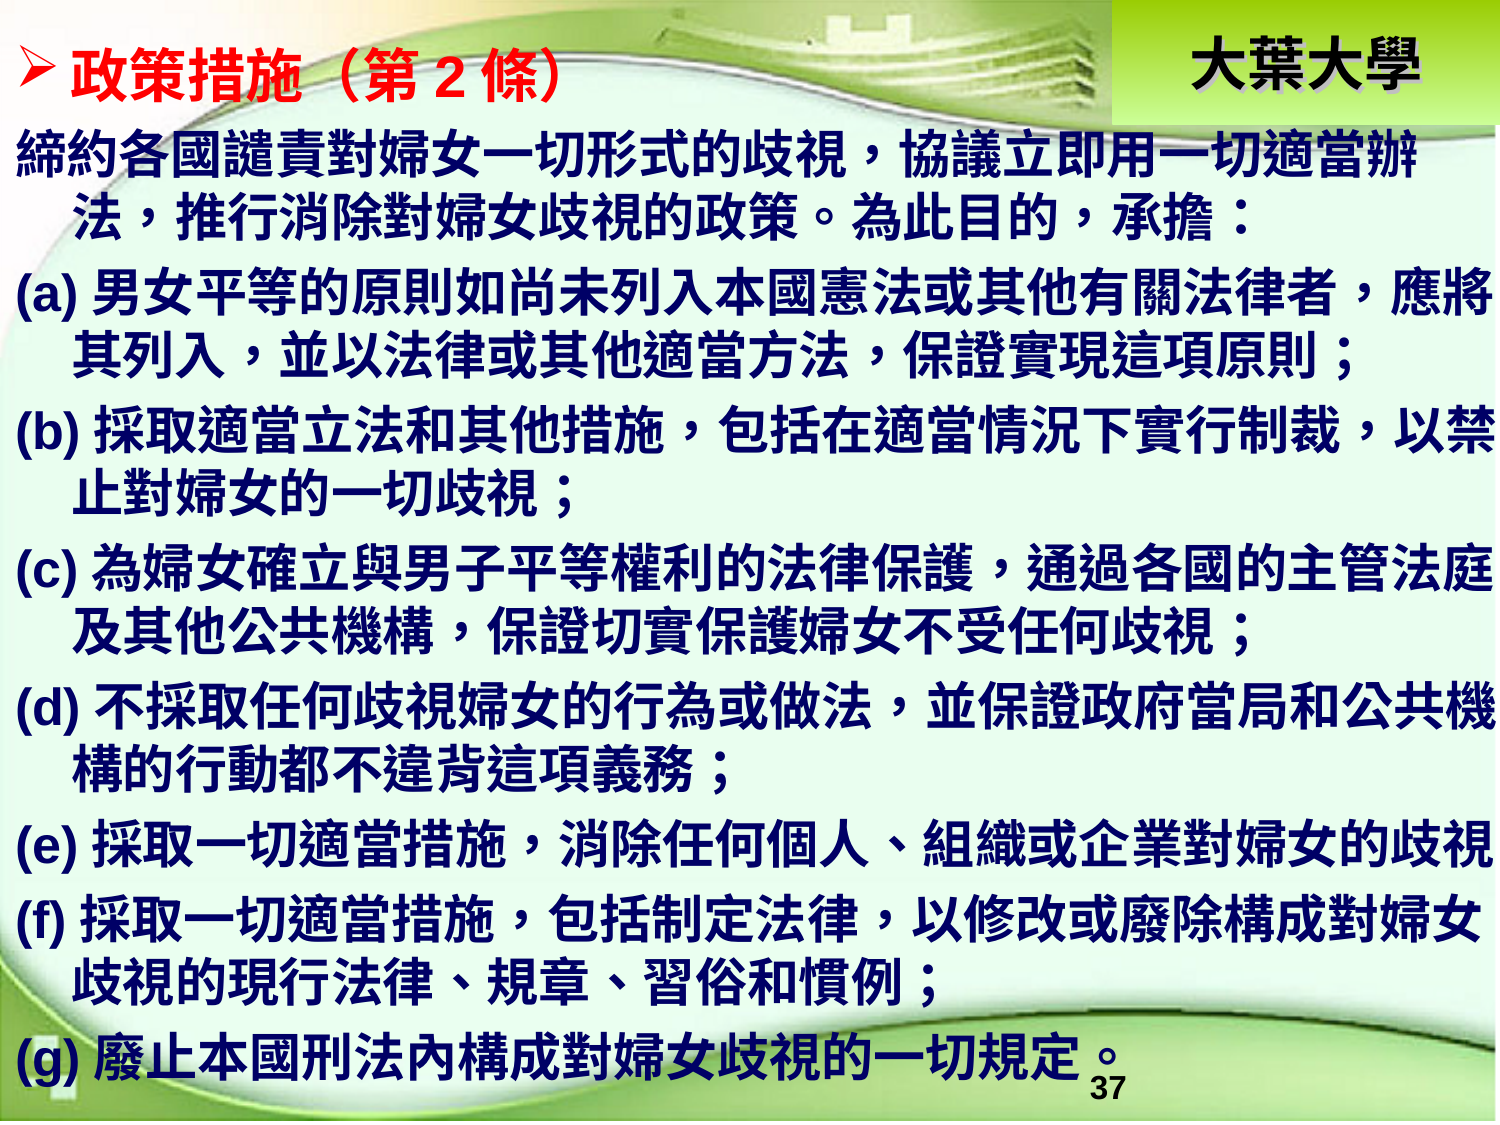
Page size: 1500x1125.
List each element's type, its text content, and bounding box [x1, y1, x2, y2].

text_box 政策措施（第2條） 締約各國譴責對婦女一切形式的歧視，協議立即用一切適當辦法，推行消除對婦女歧視的政策。為此目的，承擔： (a)男女平等的原則如尚未列入本國憲法或其他有關法律者，應將其列入，並以法律或其他適當方法，保證實現這項原則； (b)採取適當立法和其他措施，包括在適當情況下實行制裁，以禁止對婦女的一切歧視； (c)為婦女確立與男子平等權利的法律保護，通過各國的主管法庭及其他公共機構，保證切實保護婦女不受任何歧視； (d)不採取任何歧視婦女的行為或做法，並保證政府當局和公共機構的行動都不違背這項義務； (e)採取一切適當措施，消除任何個人、組織或企業對婦女的歧視 (f)採取一切適當措施，包括制定法律，以修改或廢除構成對婦女歧視的現行法律、規章、習俗和慣例； (g)廢止本國刑法內構成對婦女歧視的一切規定。 [0, 31, 1500, 774]
